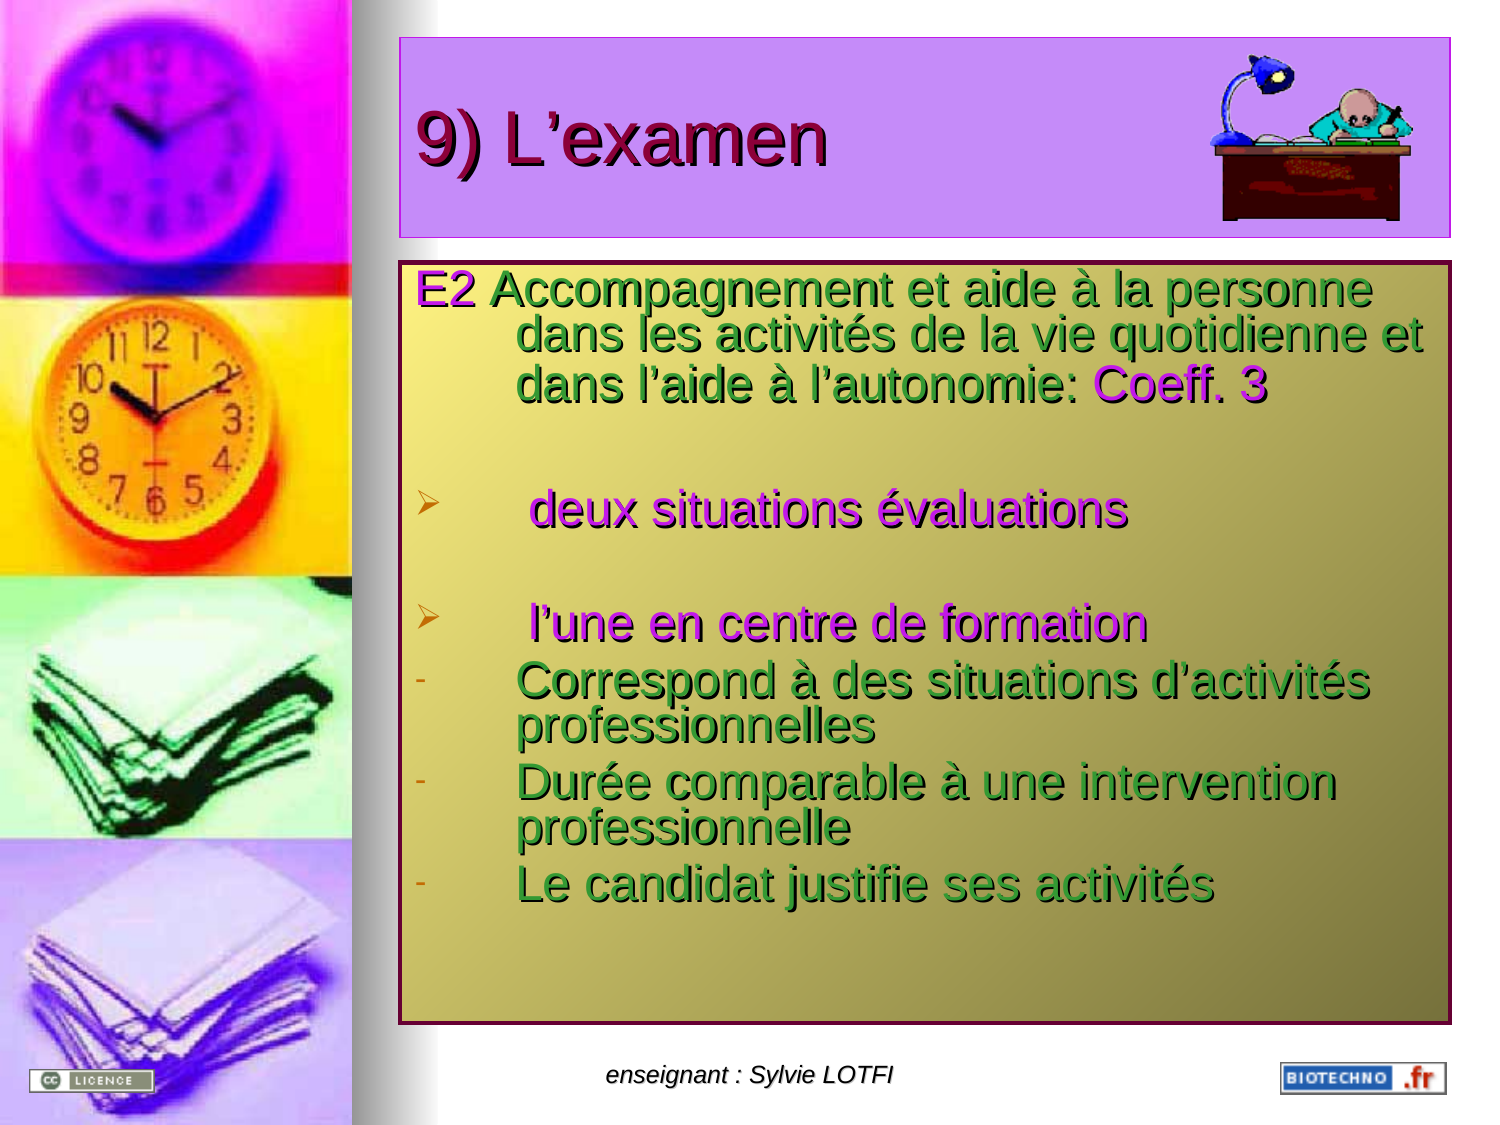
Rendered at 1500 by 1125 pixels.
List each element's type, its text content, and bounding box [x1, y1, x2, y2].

picture [1210, 54, 1413, 221]
title 9) L’examen [399, 37, 1450, 238]
list E2 Accompagnement et aide à la personne dans les activités de la vie quotidienne et dans l’aide à l’autonomie: Coeff. 3 deux situations évaluations l’une en centre de formation Correspond à des situations d’activités professionnelles Durée comparable à une intervention professionnelle Le candidat justifie ses activités [399, 262, 1450, 1024]
picture [1280, 1062, 1447, 1095]
picture [0, 0, 352, 1125]
